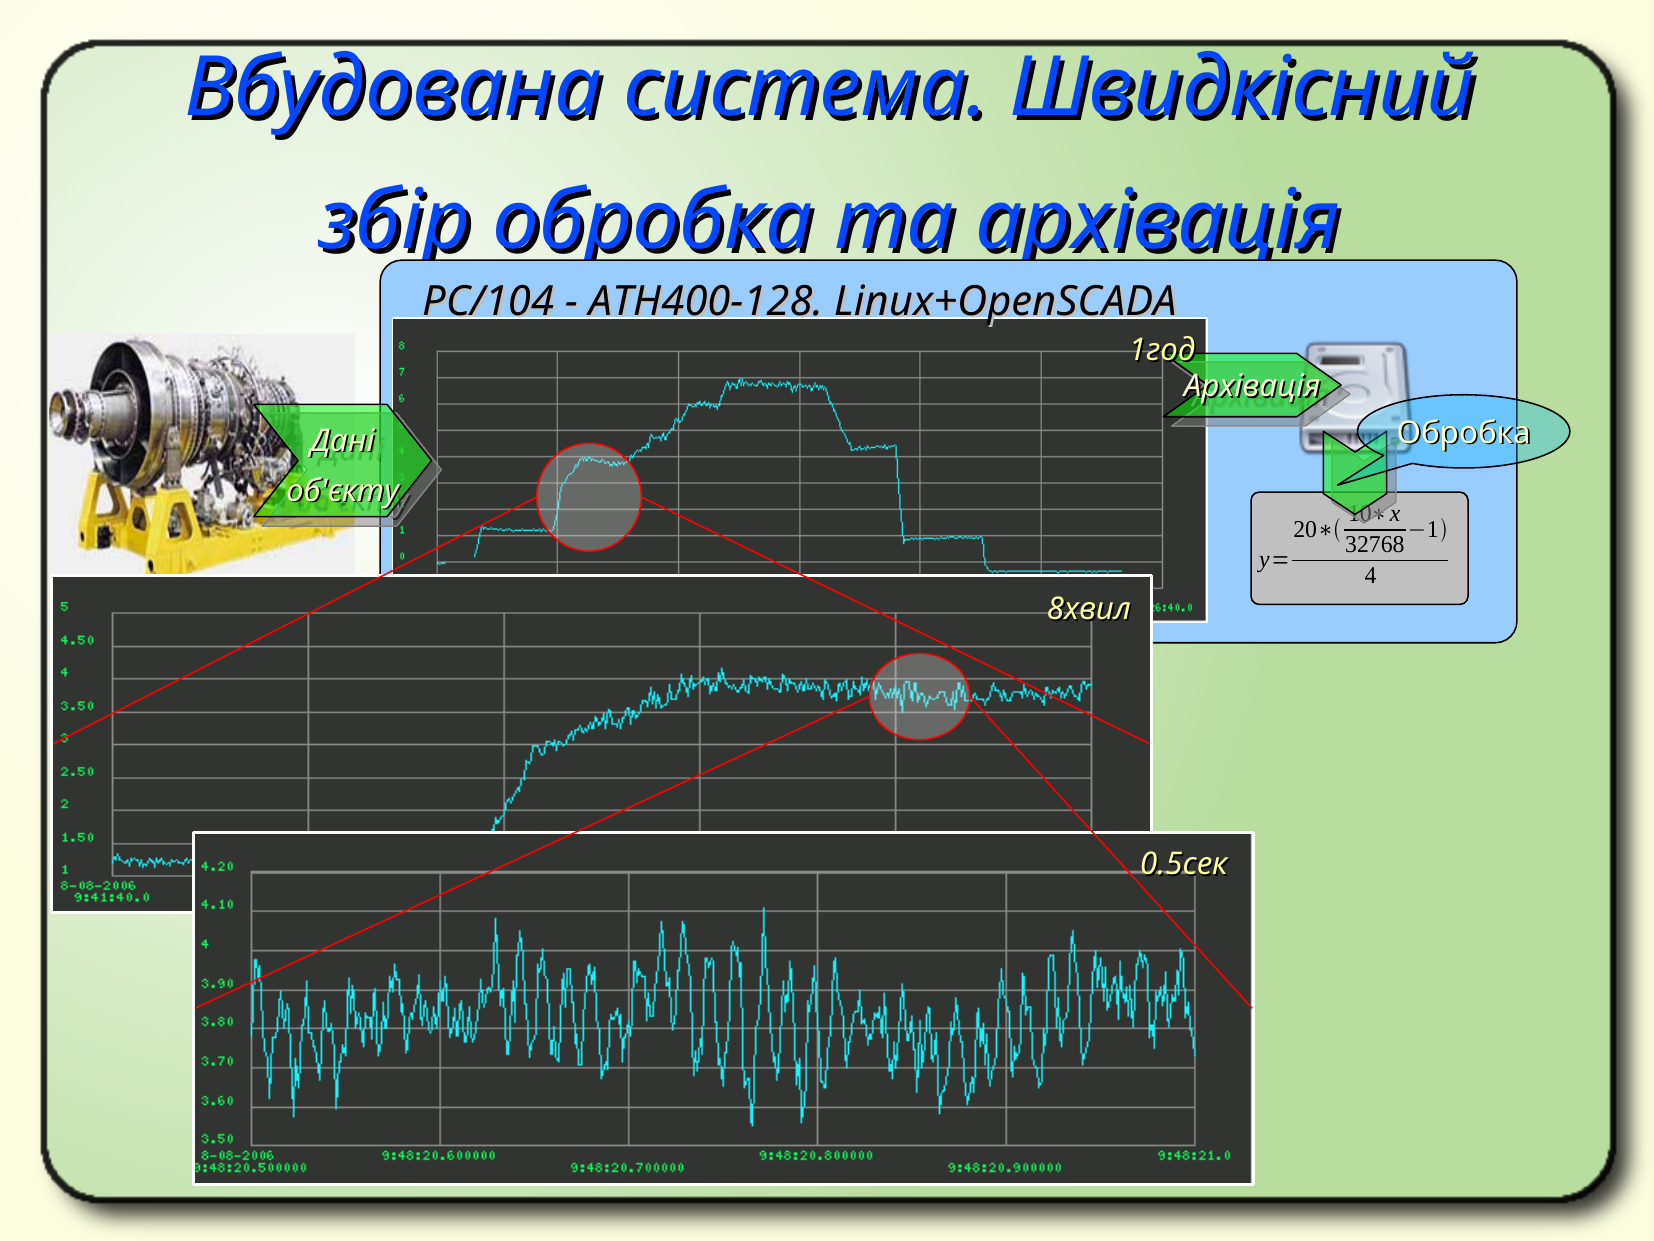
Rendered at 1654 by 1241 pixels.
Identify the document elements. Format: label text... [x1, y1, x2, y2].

chart [1250, 500, 1455, 589]
title Вбудована система. Швидкісний збір обробка та архівація [123, 23, 1537, 258]
text_box 1год [1128, 328, 1192, 364]
text_box [380, 512, 392, 574]
text_box [536, 443, 642, 552]
text_box Обробка [1337, 394, 1570, 486]
text_box Дані об'єкту [253, 404, 432, 517]
text_box [380, 260, 422, 409]
text_box PC/104 - ATH400-128. Linux+OpenSCADA [422, 260, 1467, 319]
text_box Архівація [1163, 353, 1342, 417]
picture [0, 0, 1654, 1241]
text_box [1208, 260, 1517, 399]
text_box 8хвил [1046, 587, 1132, 623]
text_box 0.5сек [1140, 842, 1235, 878]
text_box [1153, 417, 1517, 643]
text_box [869, 653, 970, 740]
